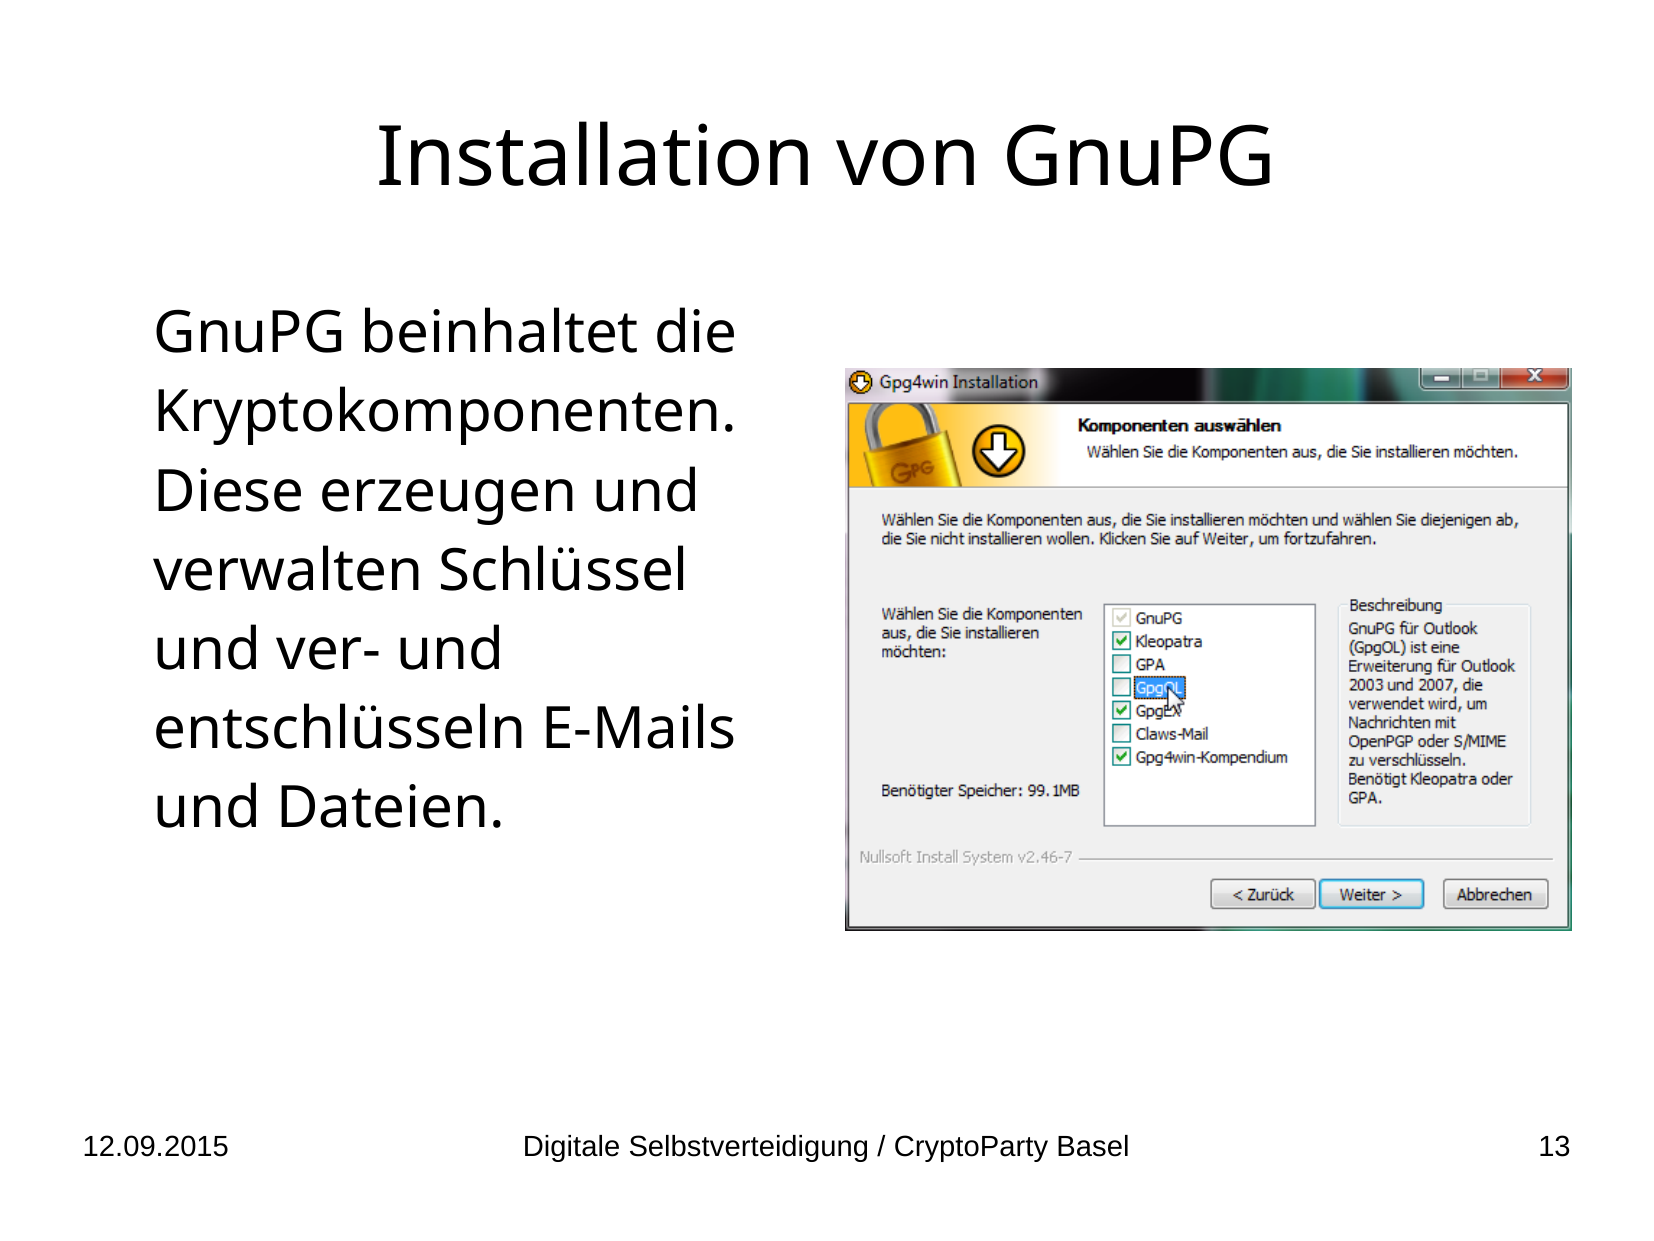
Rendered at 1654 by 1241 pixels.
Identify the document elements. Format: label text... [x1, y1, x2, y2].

title Installation von GnuPG [82, 49, 1571, 257]
list GnuPG beinhaltet die Kryptokomponenten. Diese erzeugen und verwalten Schlüssel und ver- und entschlüsseln E-Mails und Dateien. [82, 290, 809, 1010]
picture [845, 368, 1572, 931]
